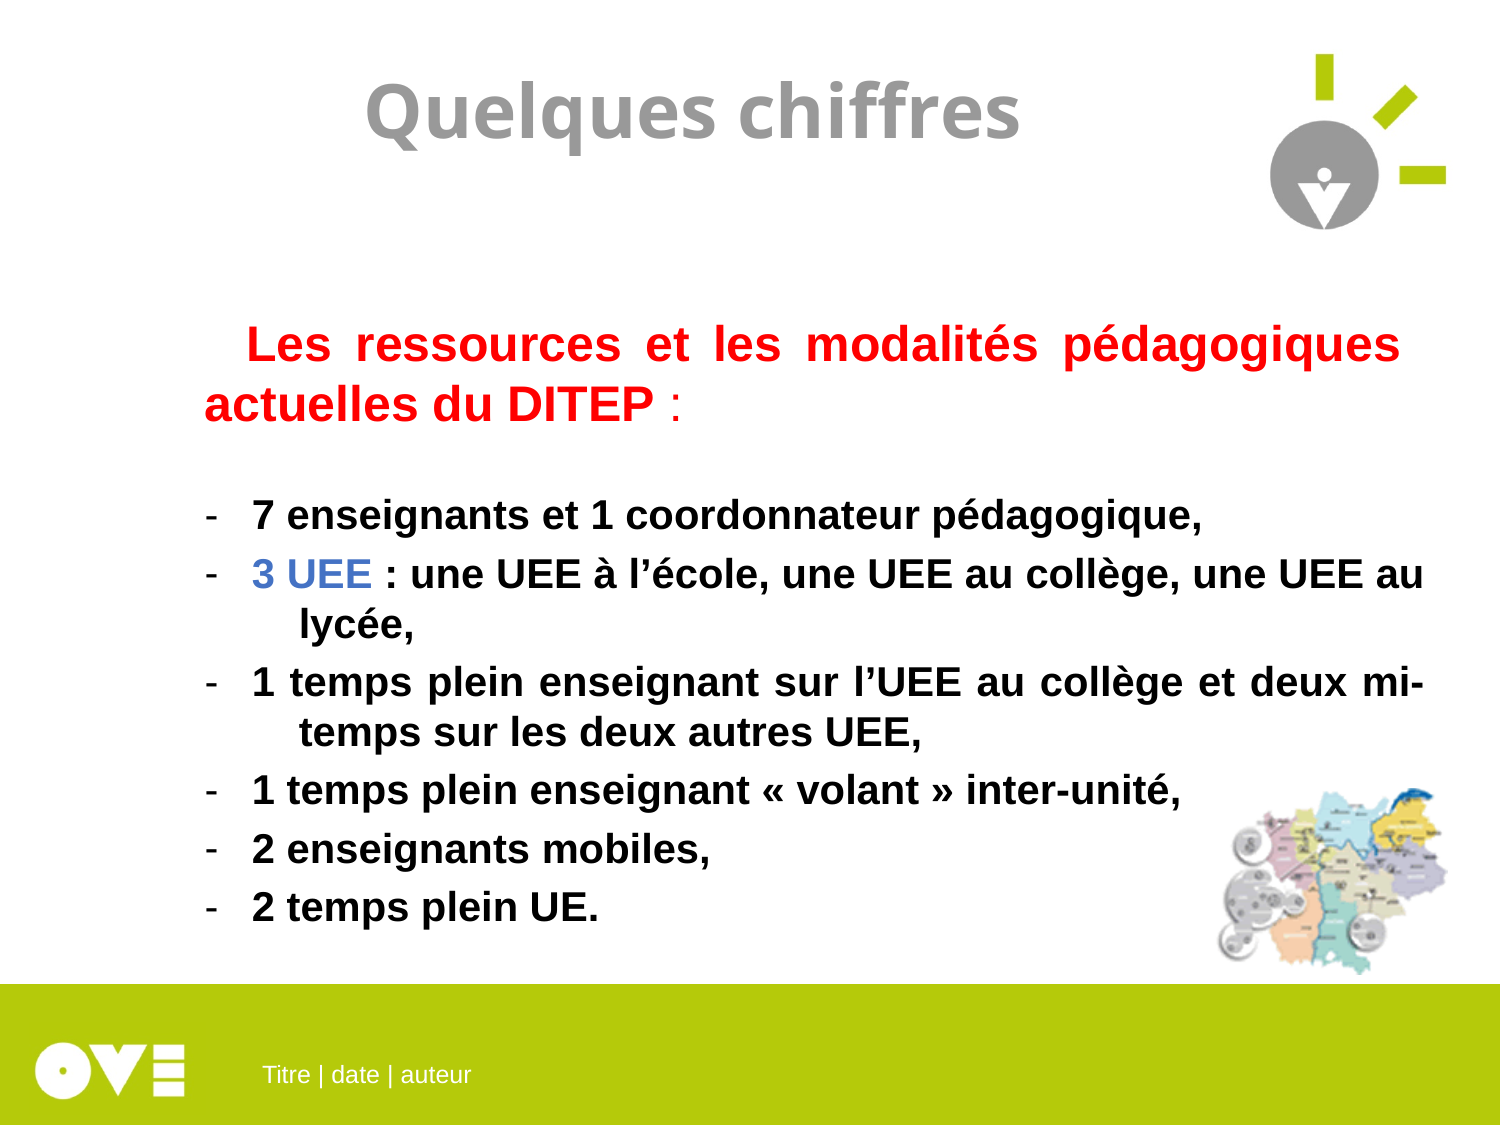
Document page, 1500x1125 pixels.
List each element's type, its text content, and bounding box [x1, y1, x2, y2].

title Quelques chiffres [102, 48, 1284, 263]
list Les ressources et les modalités pédagogiques actuelles du DITEP : 7 enseignants et 1 coordonnateur pédagogique, 3 UEE : une UEE à l’école, une UEE au collège, une UEE au lycée, 1 temps plein enseignant sur l’UEE au collège et deux mi-temps sur les deux autres UEE, 1 temps plein enseignant « volant » inter-unité, 2 enseignants mobiles, 2 temps plein UE. [75, 263, 1425, 1006]
